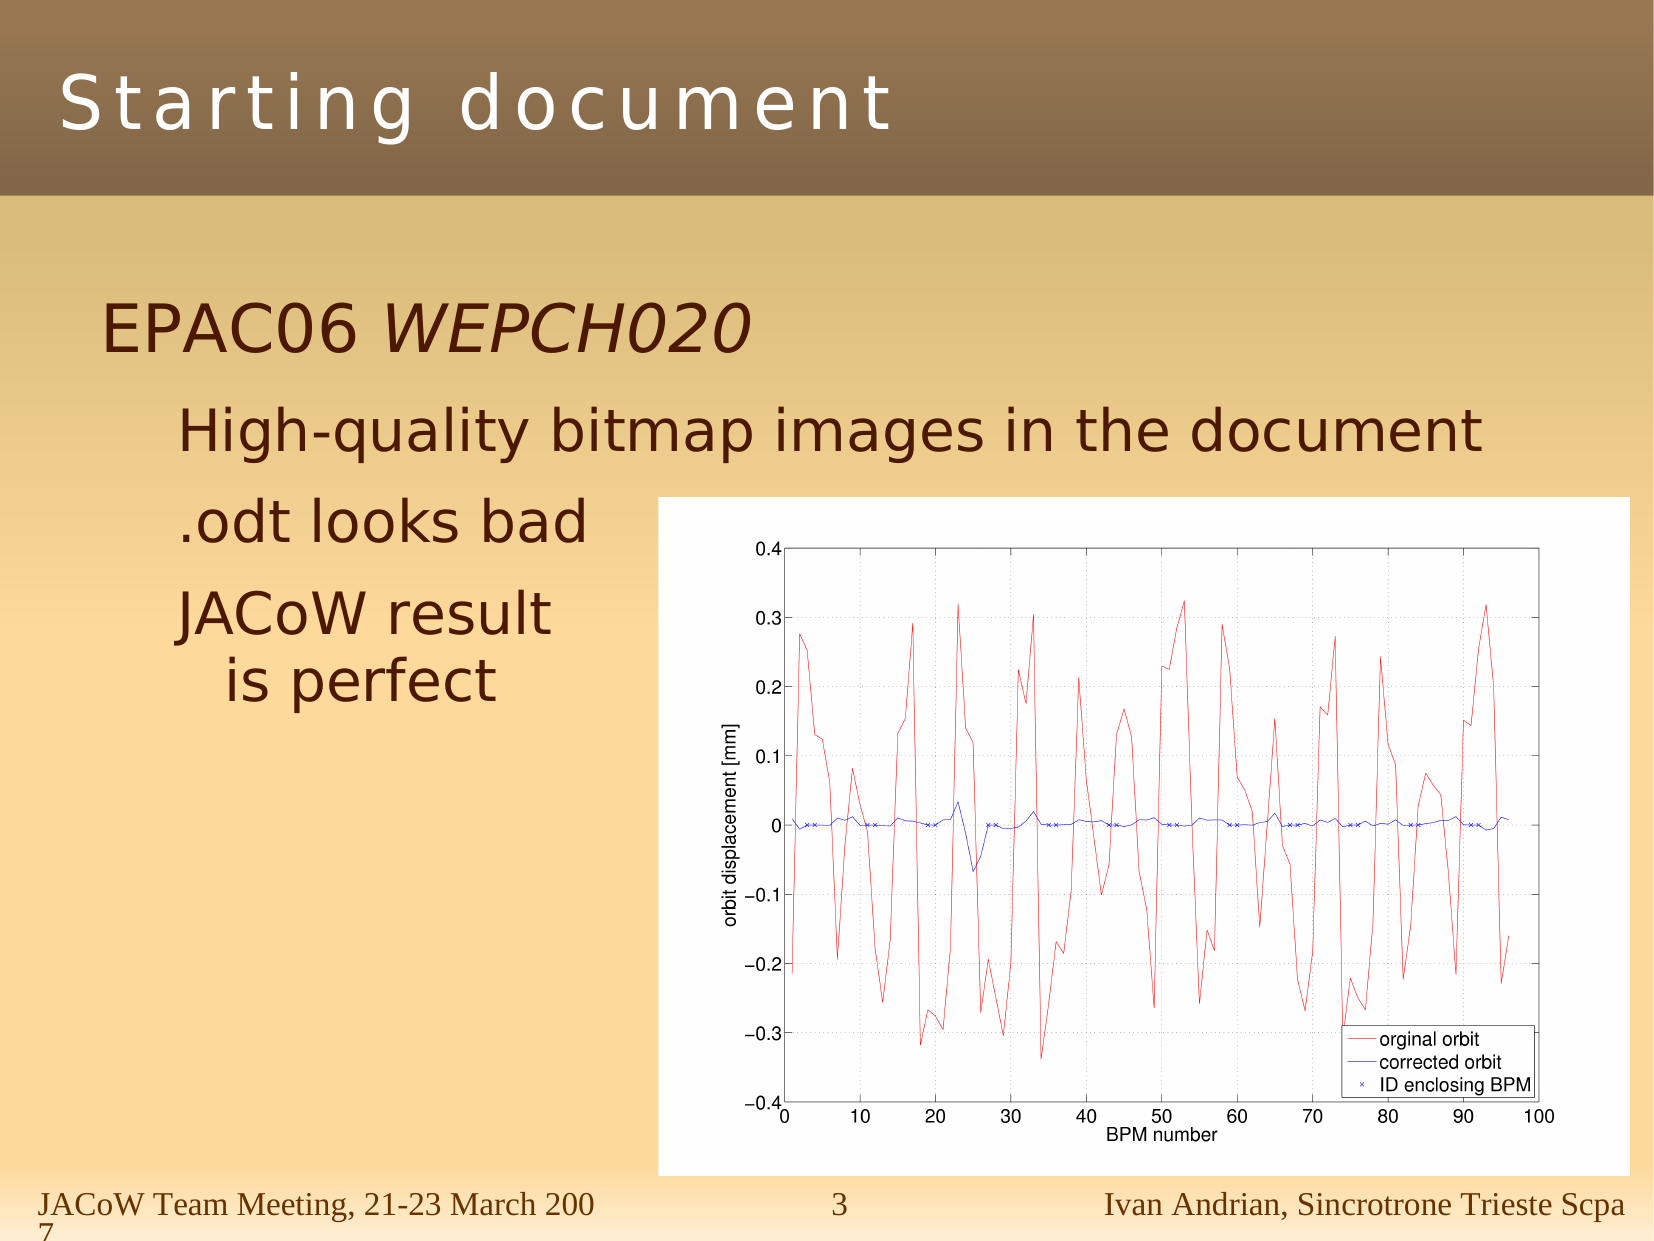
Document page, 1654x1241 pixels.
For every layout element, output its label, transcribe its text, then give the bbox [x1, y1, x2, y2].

title Starting document [59, 29, 1595, 178]
picture [0, 0, 1654, 1241]
list EPAC06 WEPCH020 High-quality bitmap images in the document .odt looks bad JACoW result is perfect [82, 290, 1571, 1109]
